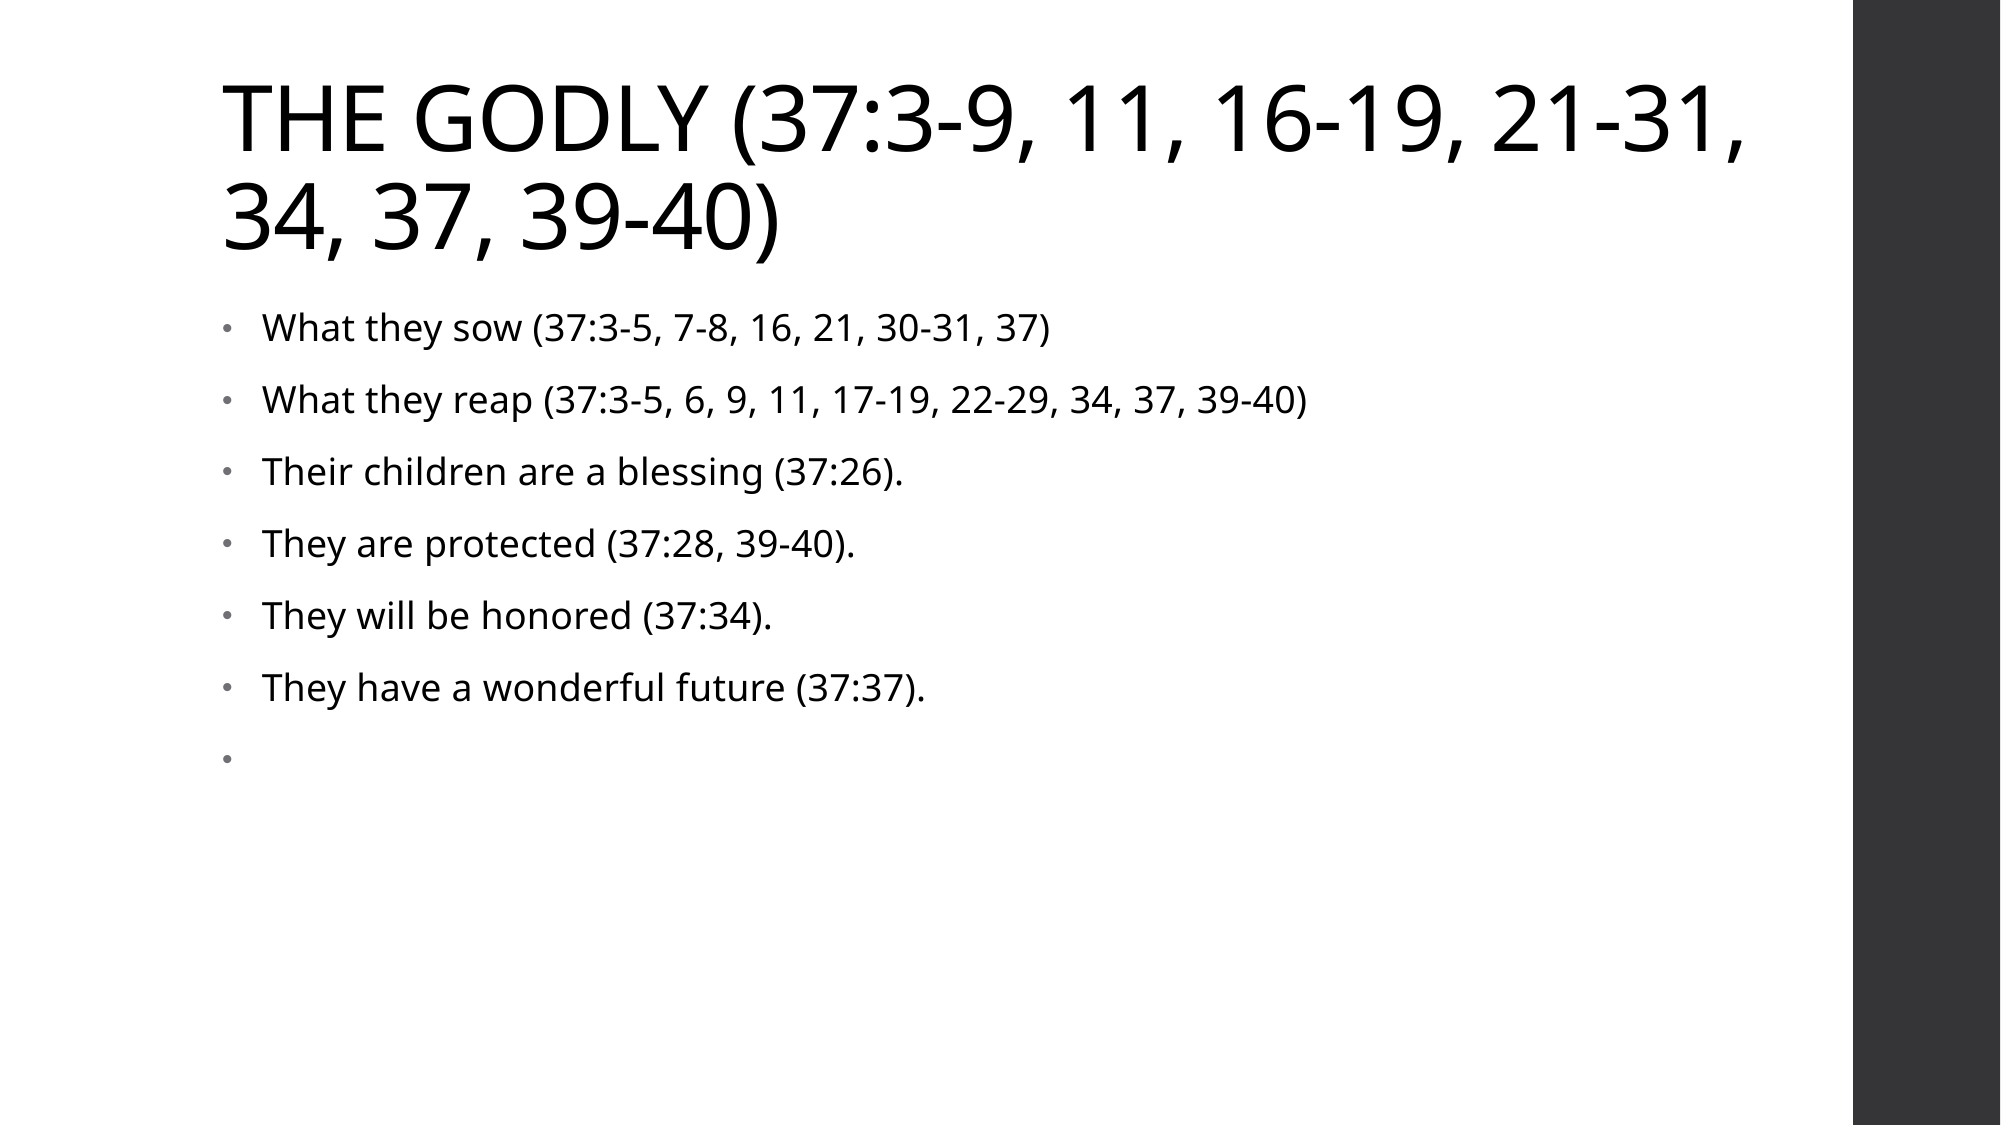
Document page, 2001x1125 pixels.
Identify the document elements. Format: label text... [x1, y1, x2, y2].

title THE GODLY (37:3-9, 11, 16-19, 21-31, 34, 37, 39-40) [206, 60, 1797, 278]
list What they sow (37:3-5, 7-8, 16, 21, 30-31, 37) What they reap (37:3-5, 6, 9, 11, 17-19, 22-29, 34, 37, 39-40) Their children are a blessing (37:26). They are protected (37:28, 39-40). They will be honored (37:34). They have a wonderful future (37:37). [206, 299, 1617, 1014]
